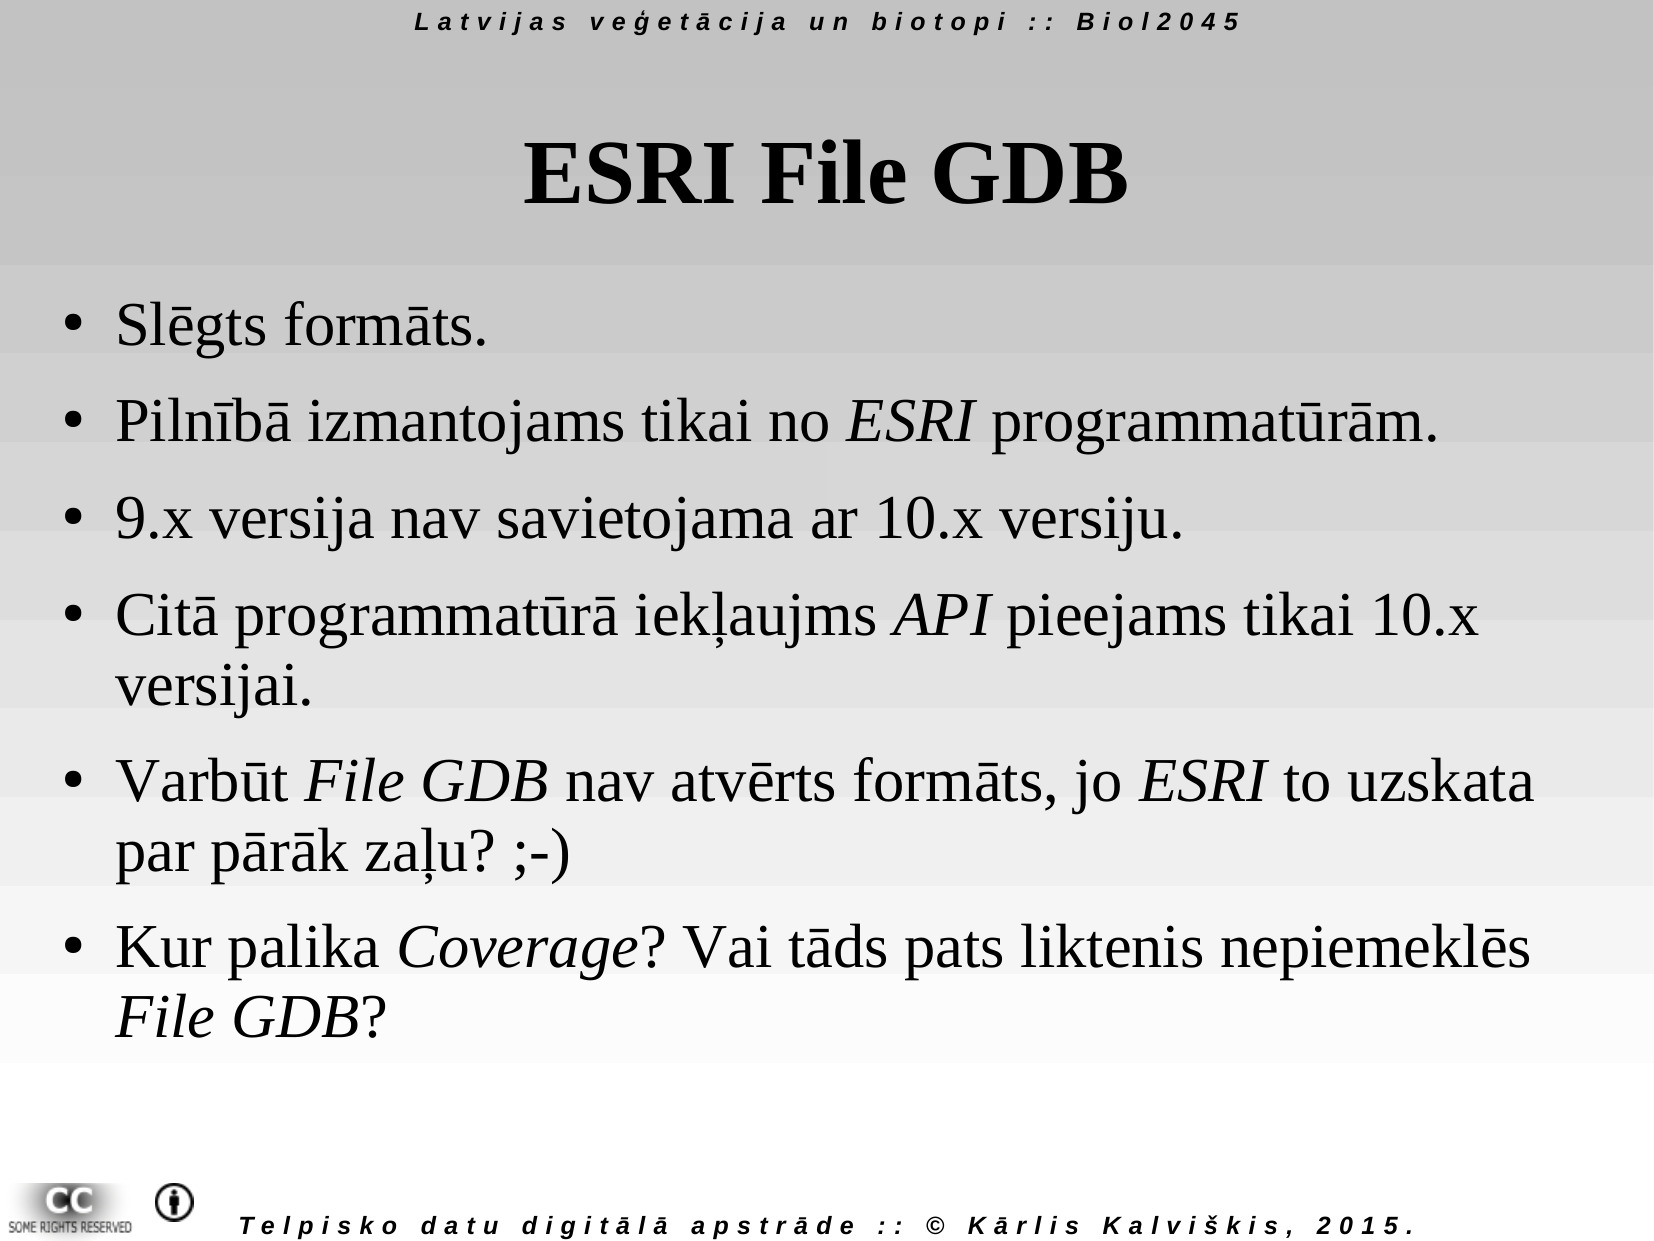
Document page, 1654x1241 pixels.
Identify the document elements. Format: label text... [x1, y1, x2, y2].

picture [0, 0, 1654, 1241]
title ESRI File GDB [29, 49, 1625, 296]
list Slēgts formāts. Pilnībā izmantojams tikai no ESRI programmatūrām. 9.x versija nav savietojama ar 10.x versiju. Citā programmatūrā iekļaujms API pieejams tikai 10.x versijai. Varbūt File GDB nav atvērts formāts, jo ESRI to uzskata par pārāk zaļu? ;-) Kur palika Coverage? Vai tāds pats liktenis nepiemeklēs File GDB? [44, 289, 1610, 1113]
